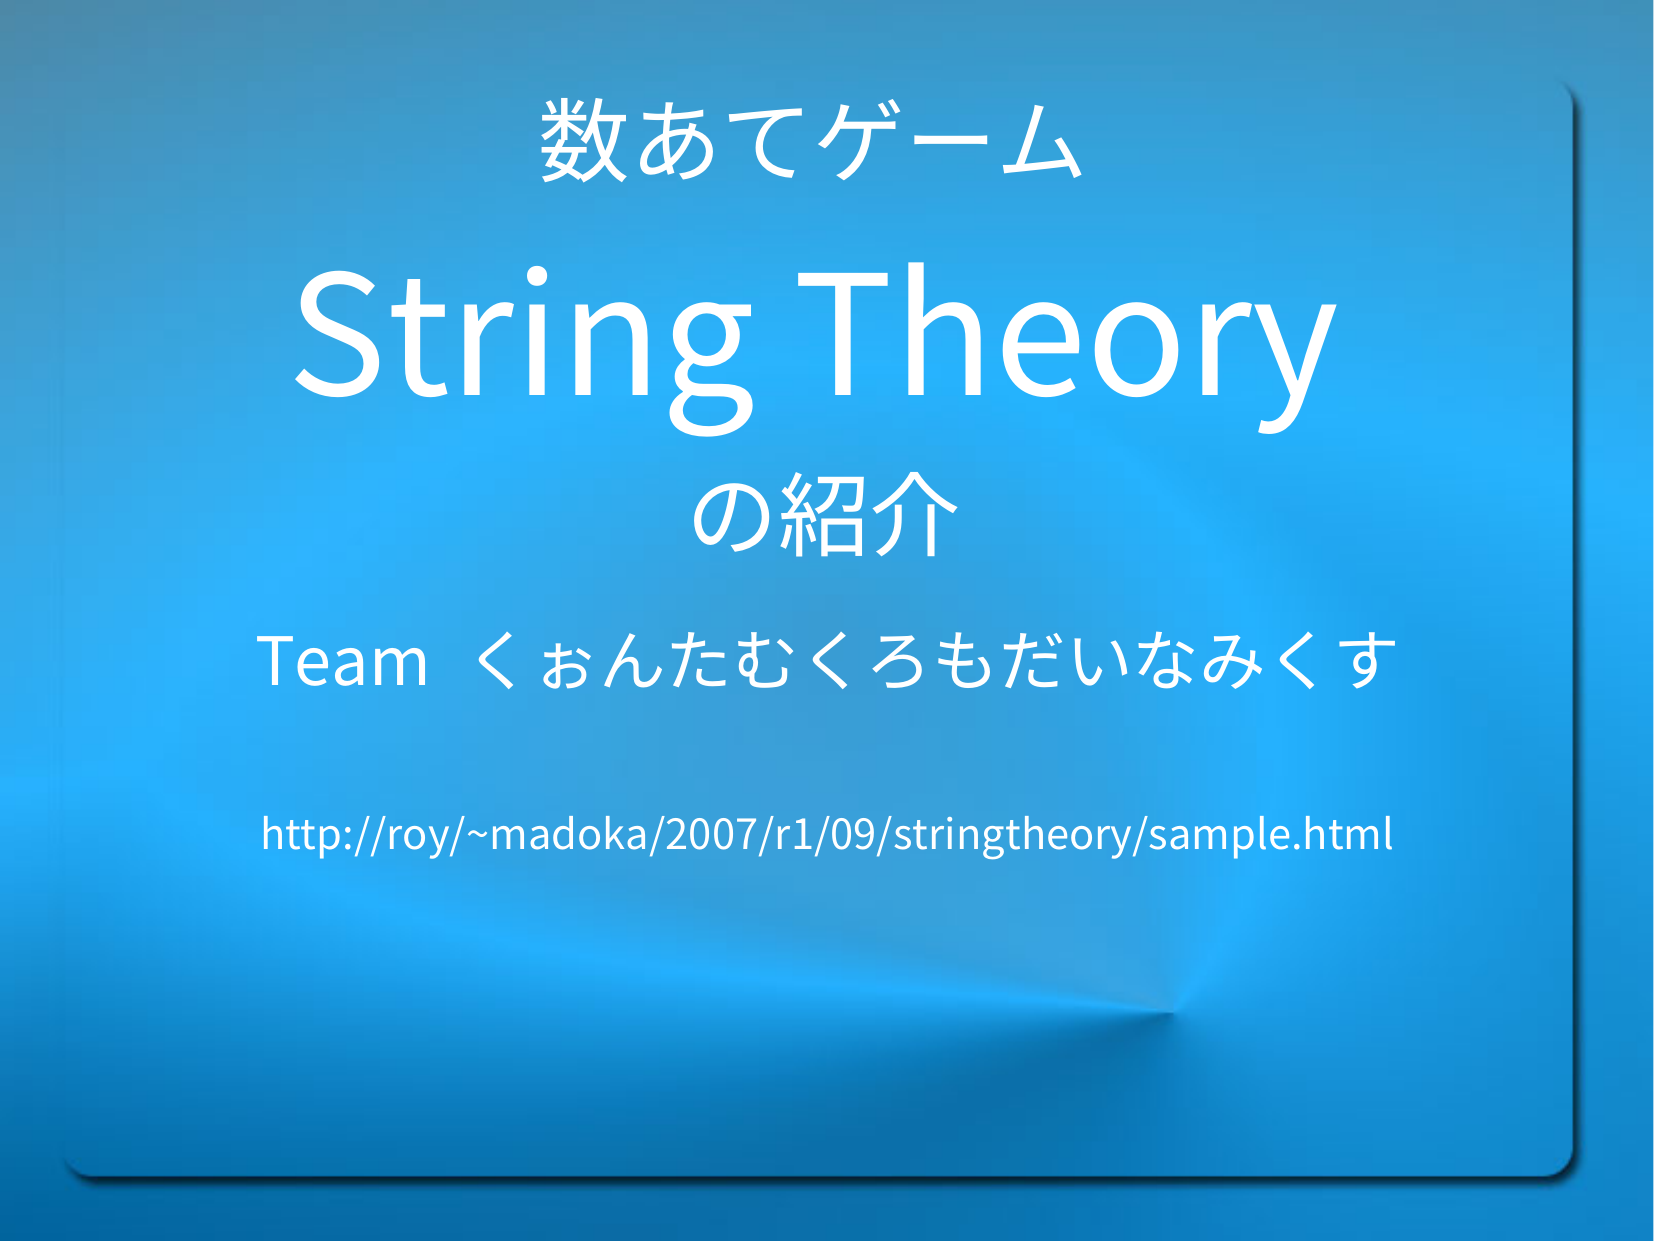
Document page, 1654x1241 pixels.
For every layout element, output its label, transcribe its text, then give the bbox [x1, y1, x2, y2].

subtitle Team くぉんたむくろもだいなみくす http://roy/~madoka/2007/r1/09/stringtheory/sample.html [121, 371, 1534, 1099]
picture [0, 0, 1654, 1241]
title 数あてゲーム String Theory の紹介 [118, 147, 1531, 499]
